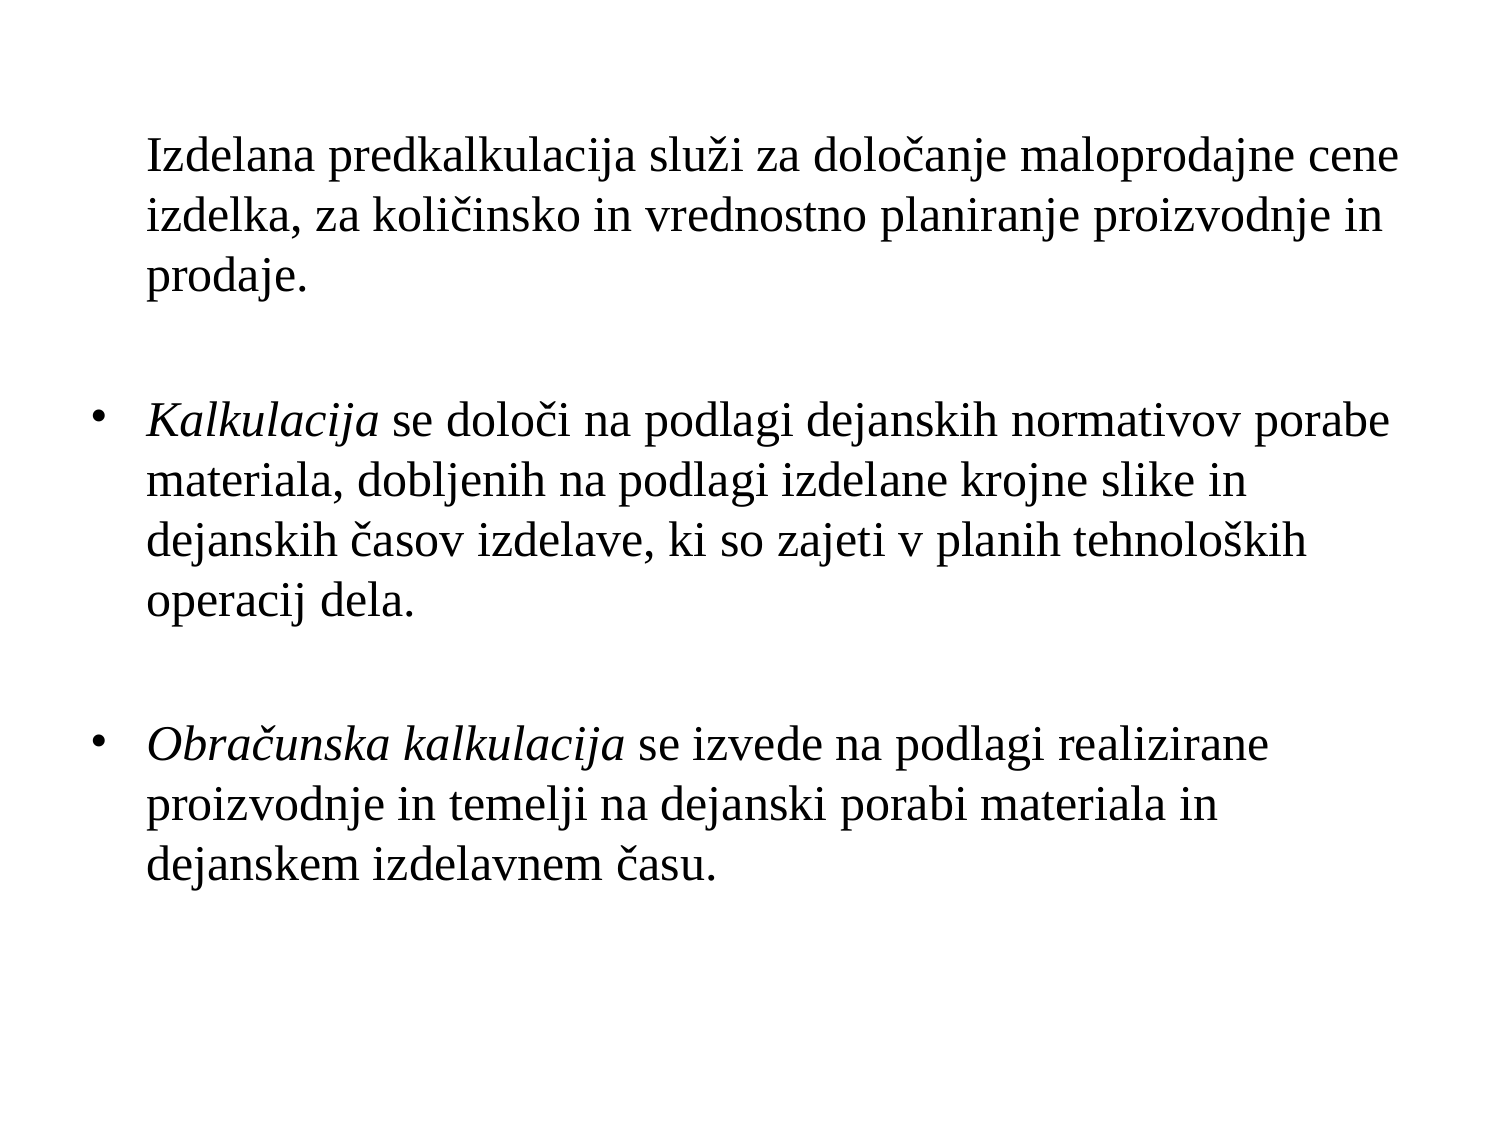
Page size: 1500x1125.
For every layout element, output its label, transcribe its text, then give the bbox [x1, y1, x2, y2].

list Izdelana predkalkulacija služi za določanje maloprodajne cene izdelka, za količinsko in vrednostno planiranje proizvodnje in prodaje. Kalkulacija se določi na podlagi dejanskih normativov porabe materiala, dobljenih na podlagi izdelane krojne slike in dejanskih časov izdelave, ki so zajeti v planih tehnoloških operacij dela. Obračunska kalkulacija se izvede na podlagi realizirane proizvodnje in temelji na dejanski porabi materiala in dejanskem izdelavnem času. [75, 113, 1426, 1006]
